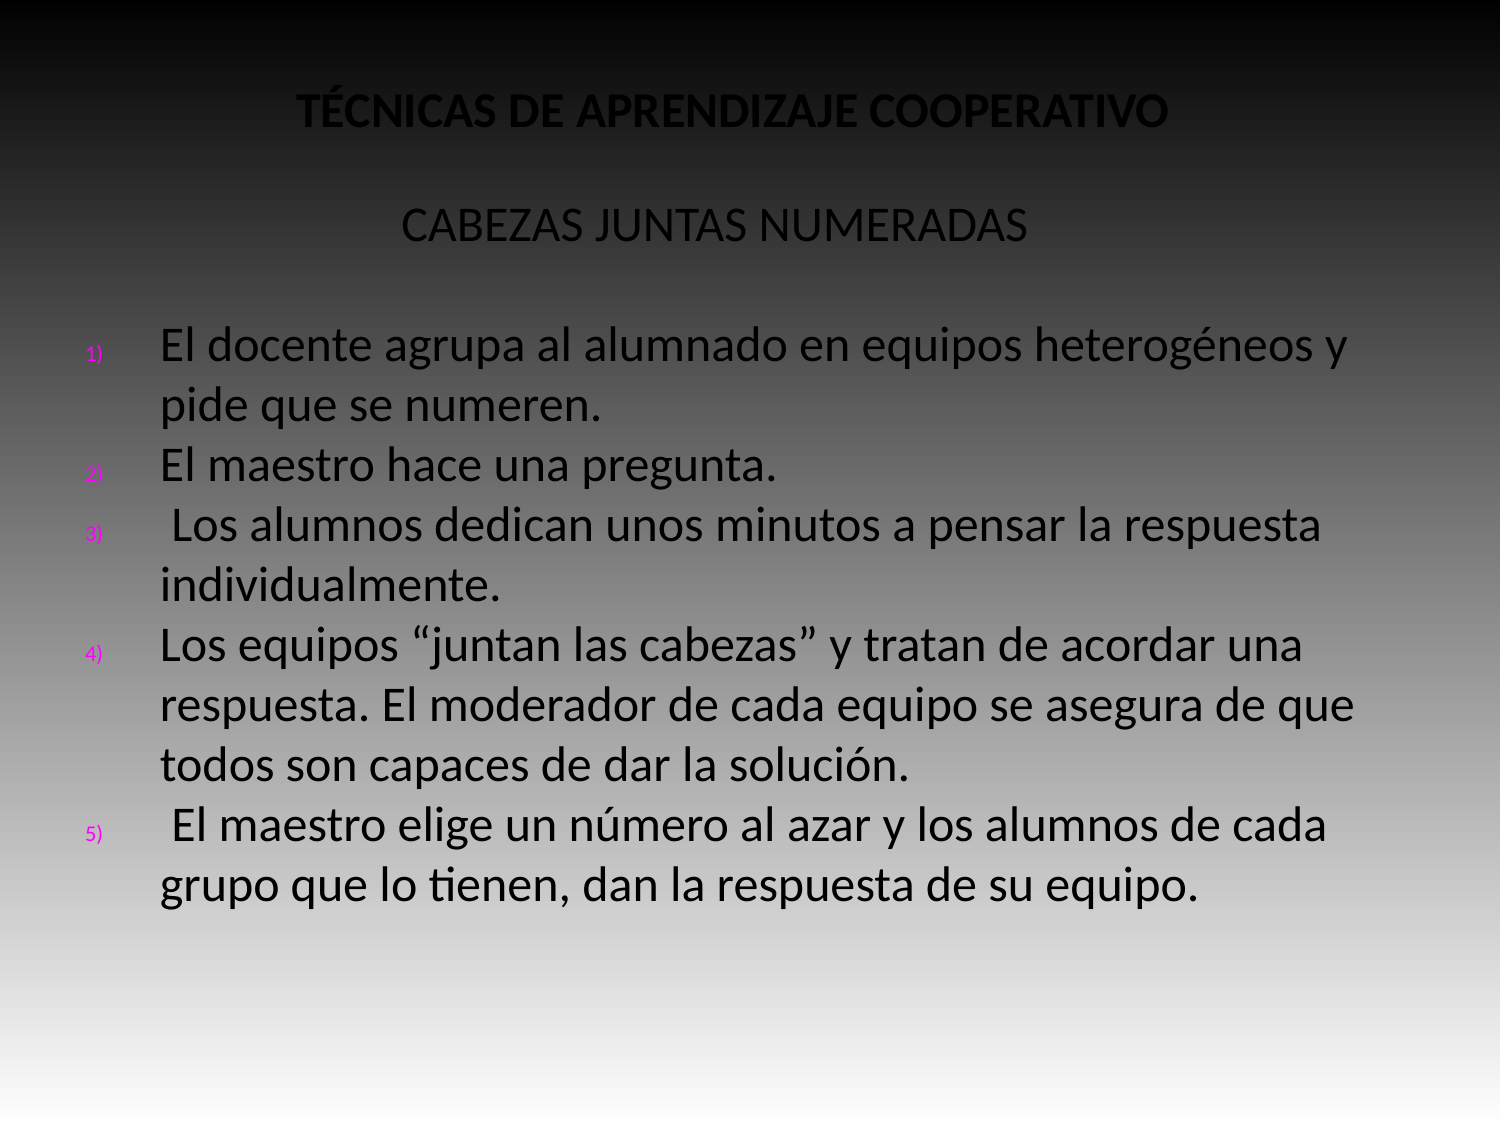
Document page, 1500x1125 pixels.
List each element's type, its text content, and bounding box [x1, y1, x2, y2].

text_box CABEZAS JUNTAS NUMERADAS El docente agrupa al alumnado en equipos heterogéneos y pide que se numeren. El maestro hace una pregunta. Los alumnos dedican unos minutos a pensar la respuesta individualmente. Los equipos “juntan las cabezas” y tratan de acordar una respuesta. El moderador de cada equipo se asegura de que todos son capaces de dar la solución. El maestro elige un número al azar y los alumnos de cada grupo que lo tienen, dan la respuesta de su equipo. [70, 128, 1372, 919]
text_box TÉCNICAS DE APRENDIZAJE COOPERATIVO [281, 70, 1325, 146]
